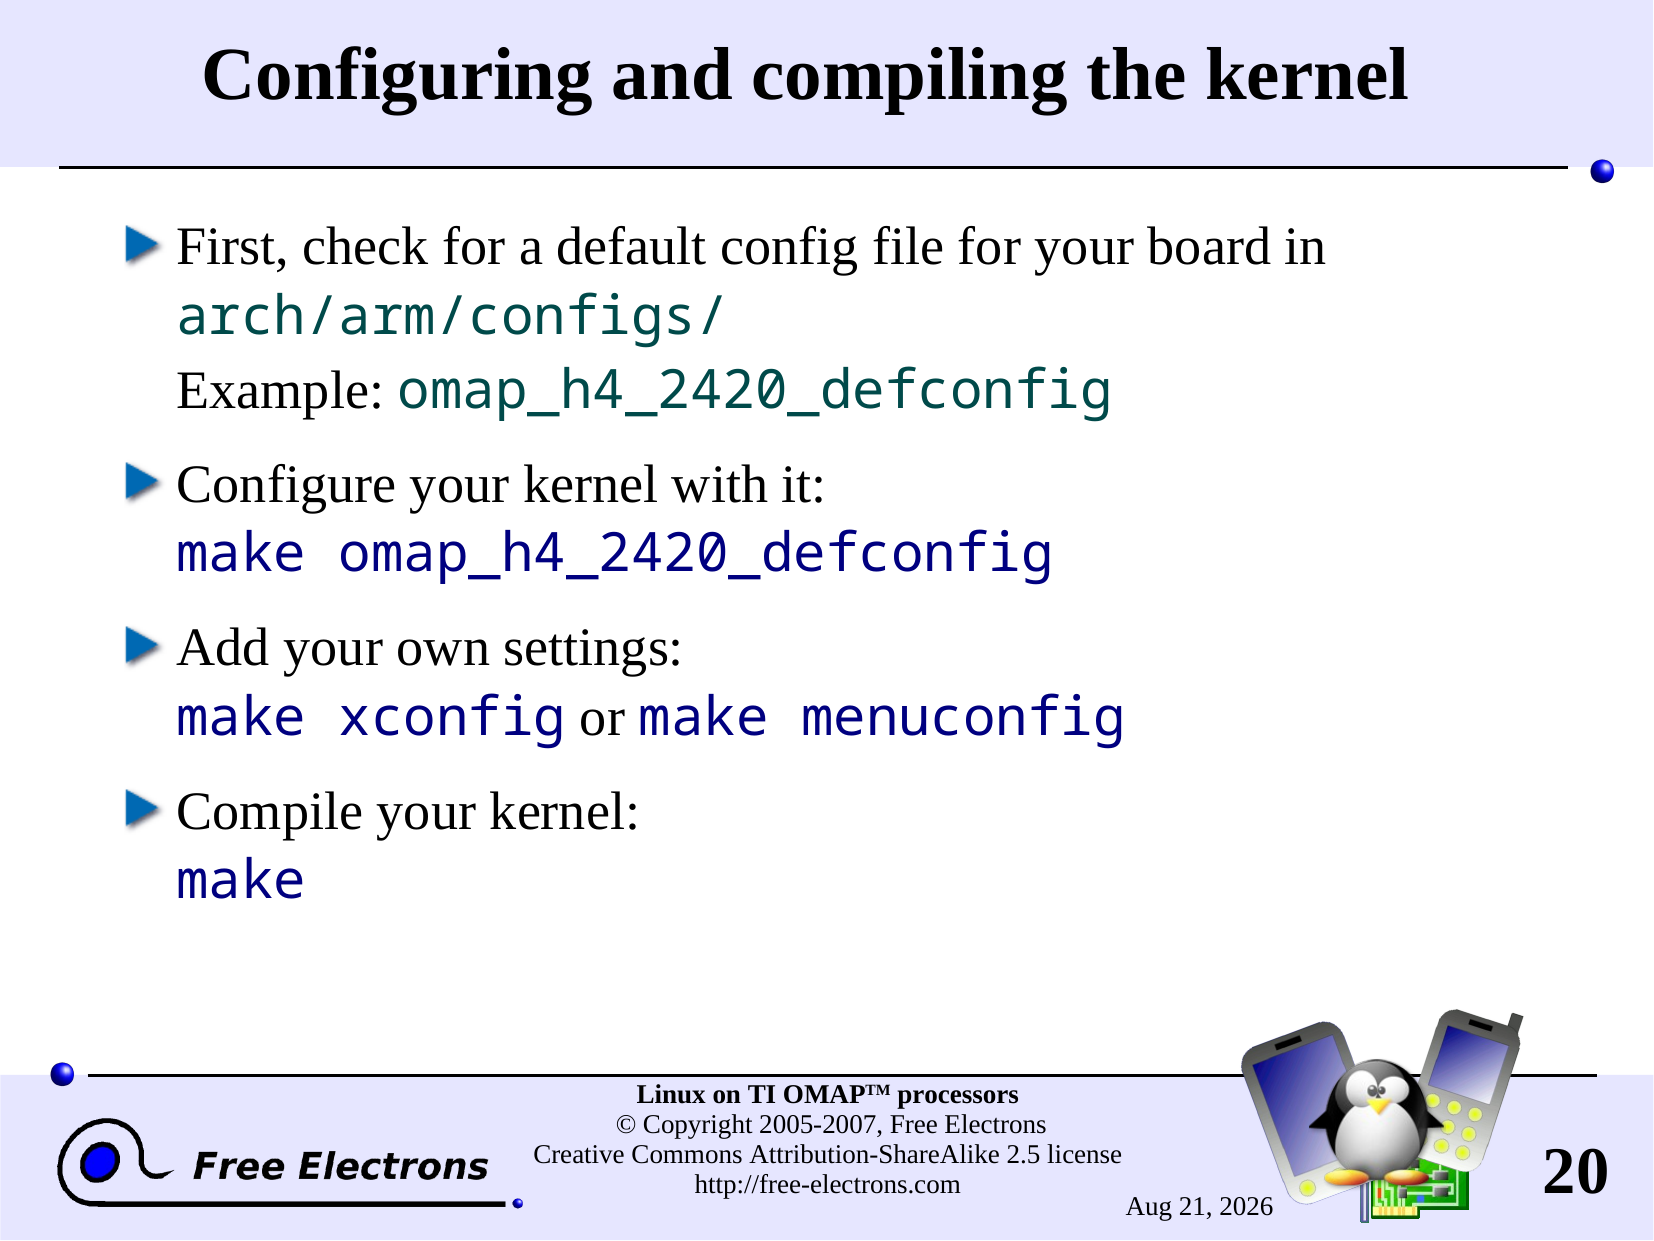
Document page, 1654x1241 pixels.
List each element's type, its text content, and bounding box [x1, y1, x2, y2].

list First, check for a default config file for your board in arch/arm/configs/ Example: omap_h4_2420_defconfig Configure your kernel with it: make omap_h4_2420_defconfig Add your own settings: make xconfig or make menuconfig Compile your kernel: make [105, 216, 1518, 1066]
picture [1231, 1007, 1538, 1241]
picture [50, 1107, 527, 1216]
title Configuring and compiling the kernel [60, 25, 1551, 124]
